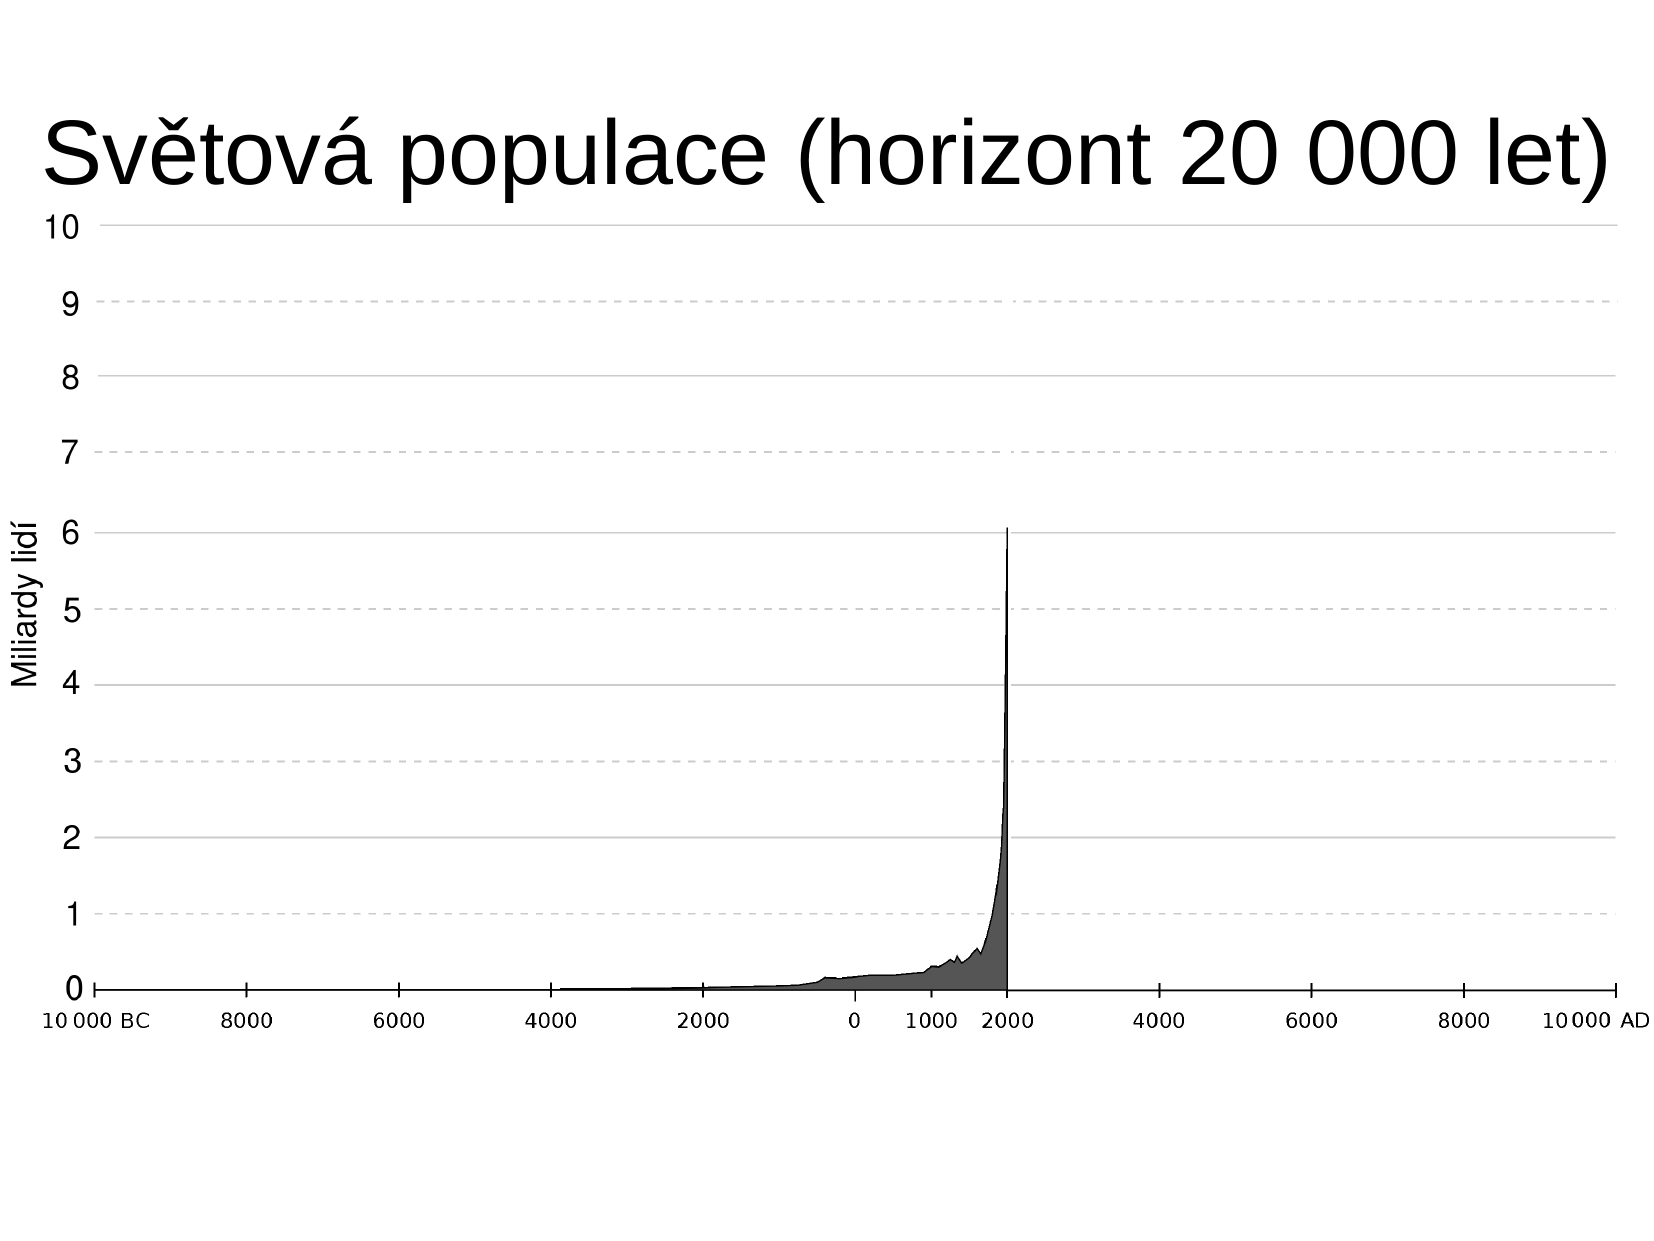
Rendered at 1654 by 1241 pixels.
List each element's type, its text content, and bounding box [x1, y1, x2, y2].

picture [0, 250, 1654, 1044]
title Světová populace (horizont 20 000 let) [0, 56, 1654, 250]
